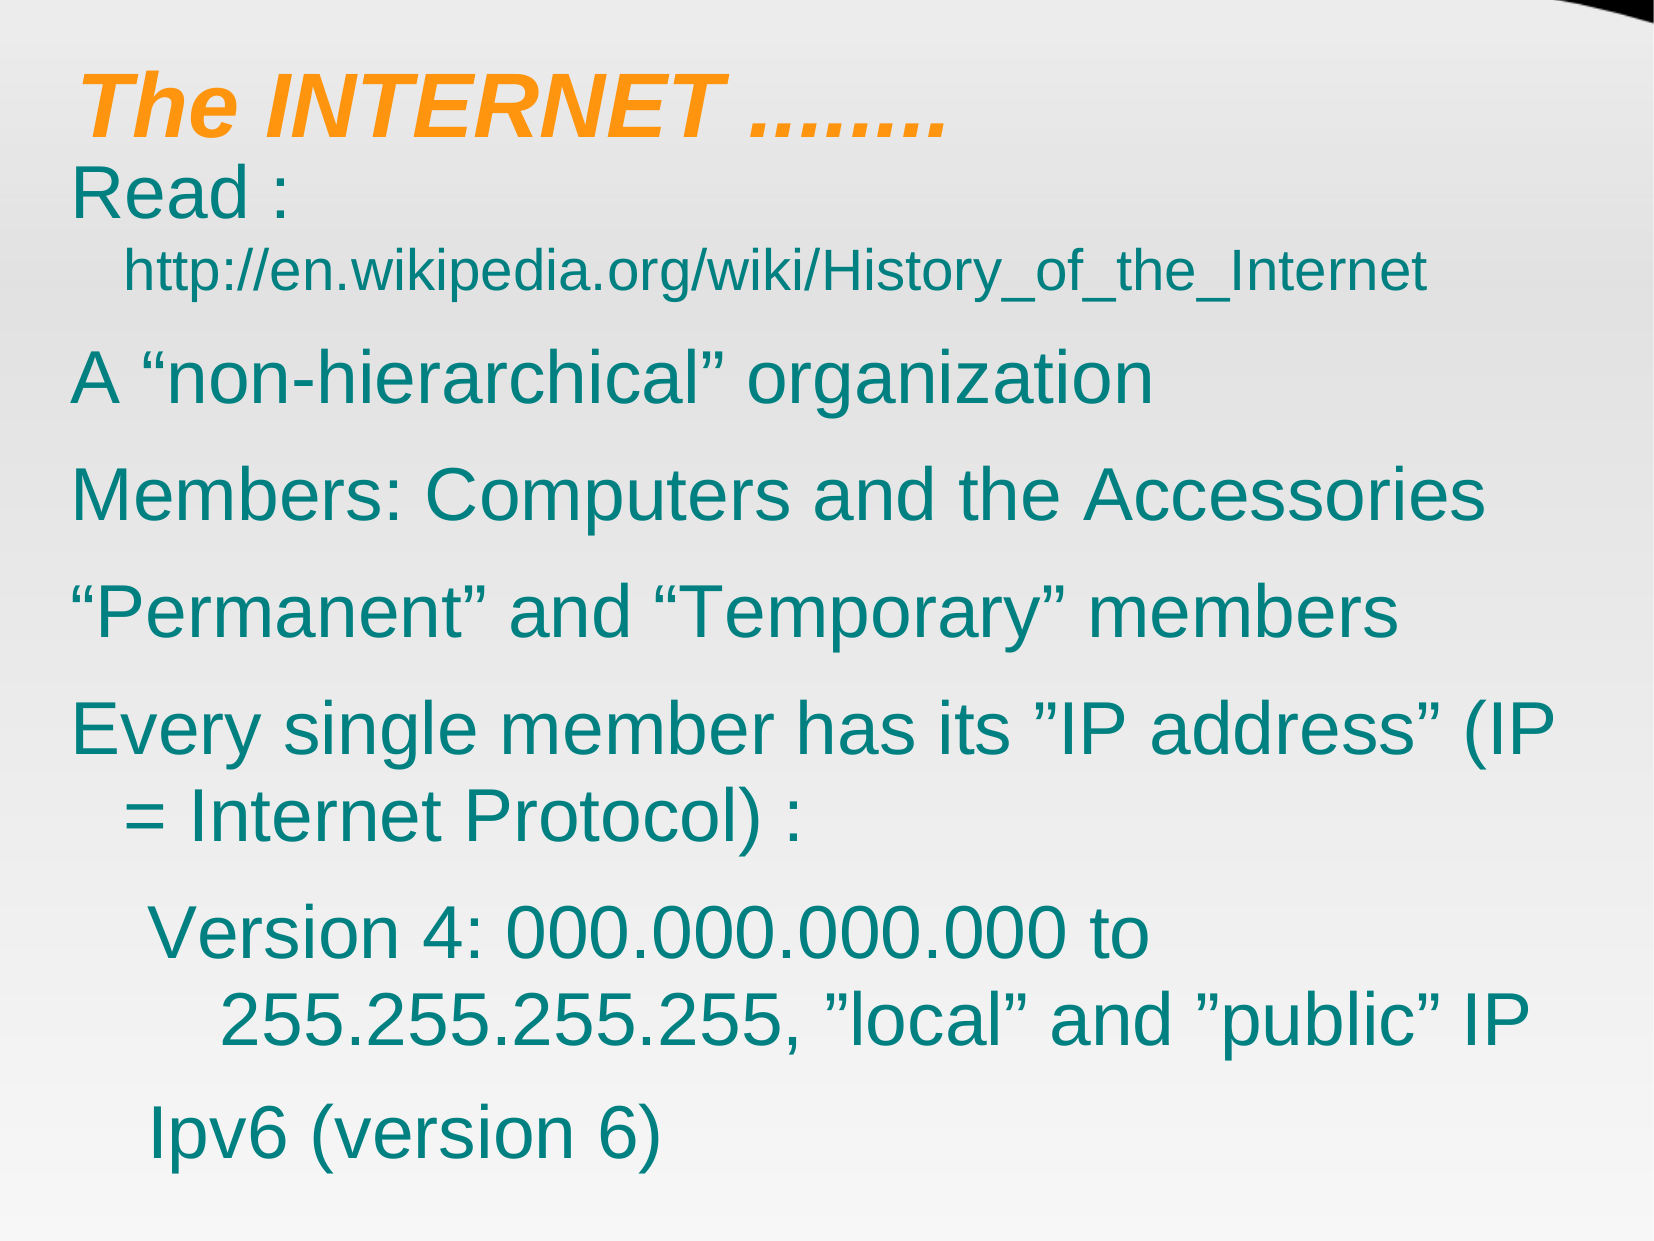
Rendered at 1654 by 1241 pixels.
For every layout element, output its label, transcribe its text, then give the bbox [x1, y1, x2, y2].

title The INTERNET ........ [76, 7, 1565, 147]
list Read : http://en.wikipedia.org/wiki/History_of_the_Internet A “non-hierarchical” organization Members: Computers and the Accessories “Permanent” and “Temporary” members Every single member has its ”IP address” (IP = Internet Protocol) : Version 4: 000.000.000.000 to 255.255.255.255, ”local” and ”public” IP Ipv6 (version 6)‏ [53, 147, 1595, 1170]
picture [0, 0, 1654, 1241]
